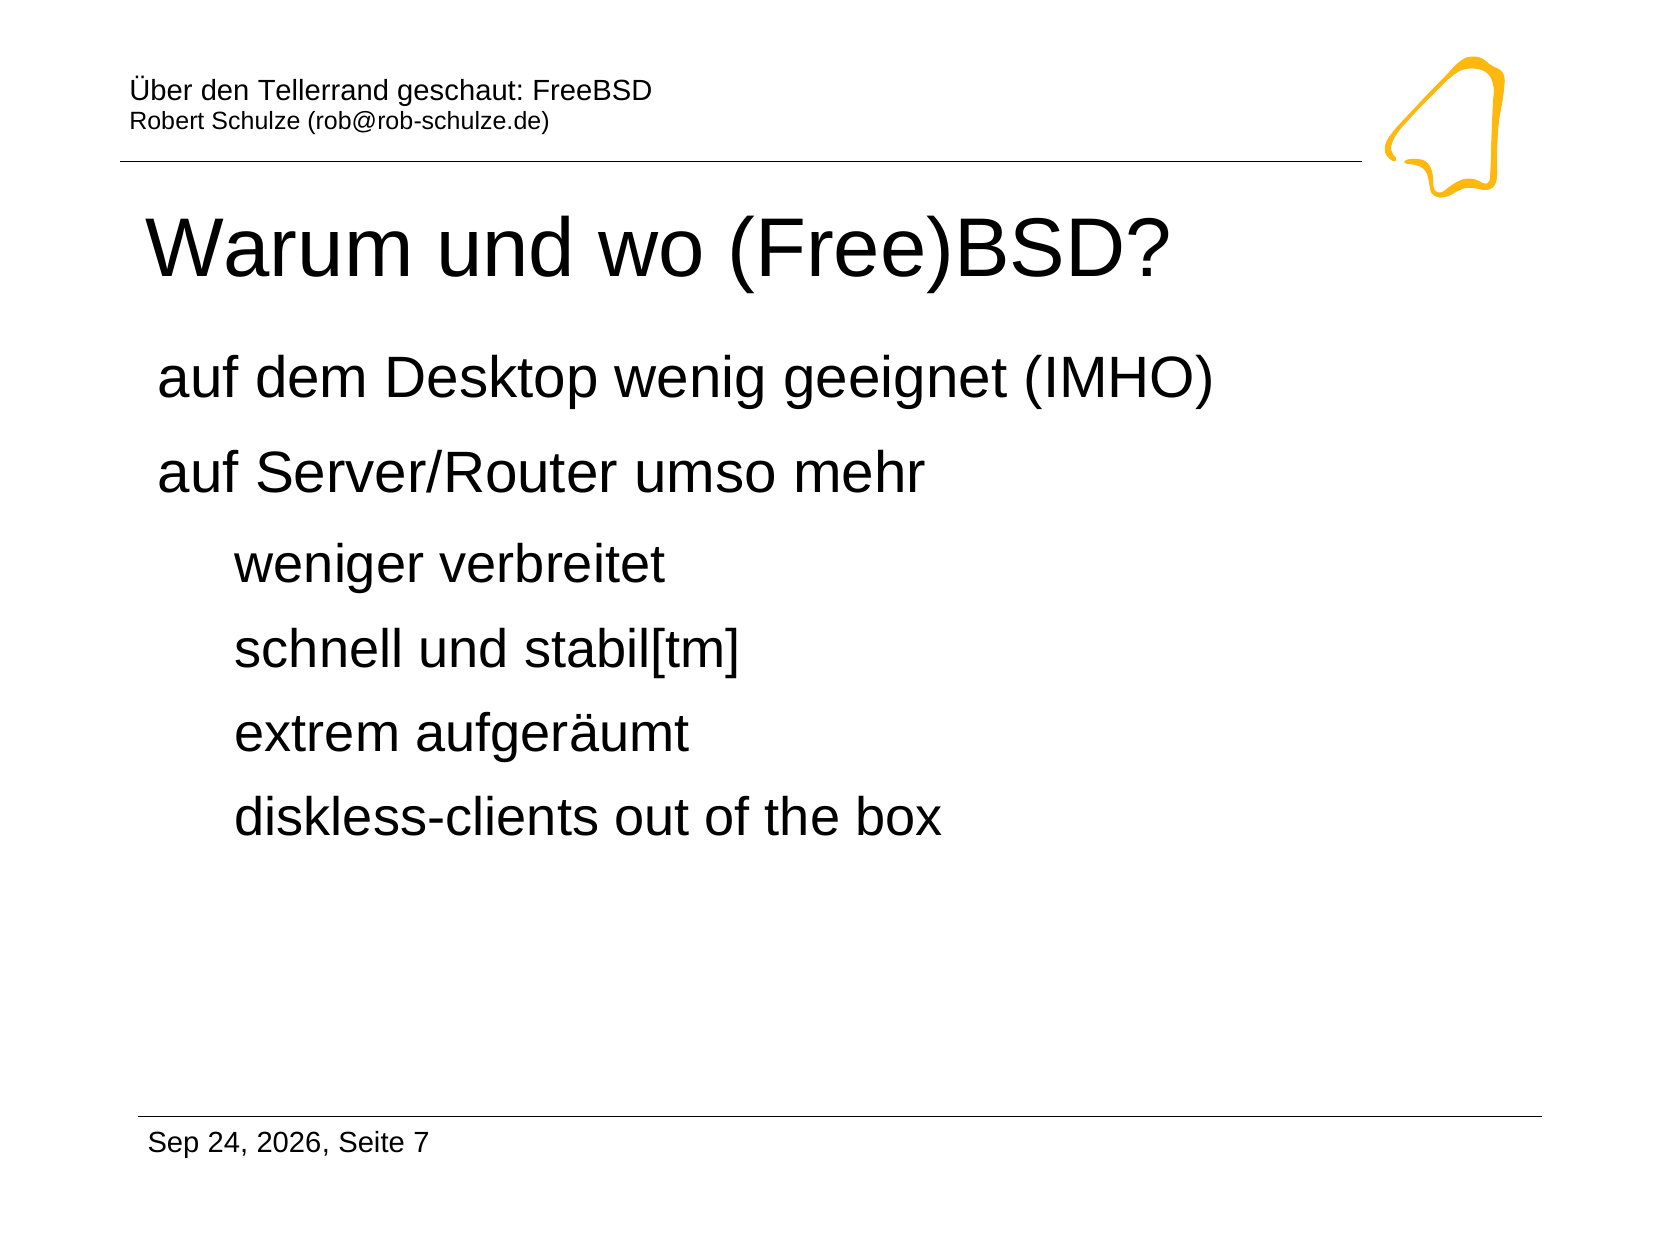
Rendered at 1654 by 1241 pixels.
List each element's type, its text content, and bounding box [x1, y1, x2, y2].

list auf dem Desktop wenig geeignet (IMHO) auf Server/Router umso mehr weniger verbreitet schnell und stabil[tm] extrem aufgeräumt diskless-clients out of the box [139, 344, 1552, 1087]
picture [1350, 29, 1540, 224]
title Warum und wo (Free)BSD? [145, 186, 1390, 310]
